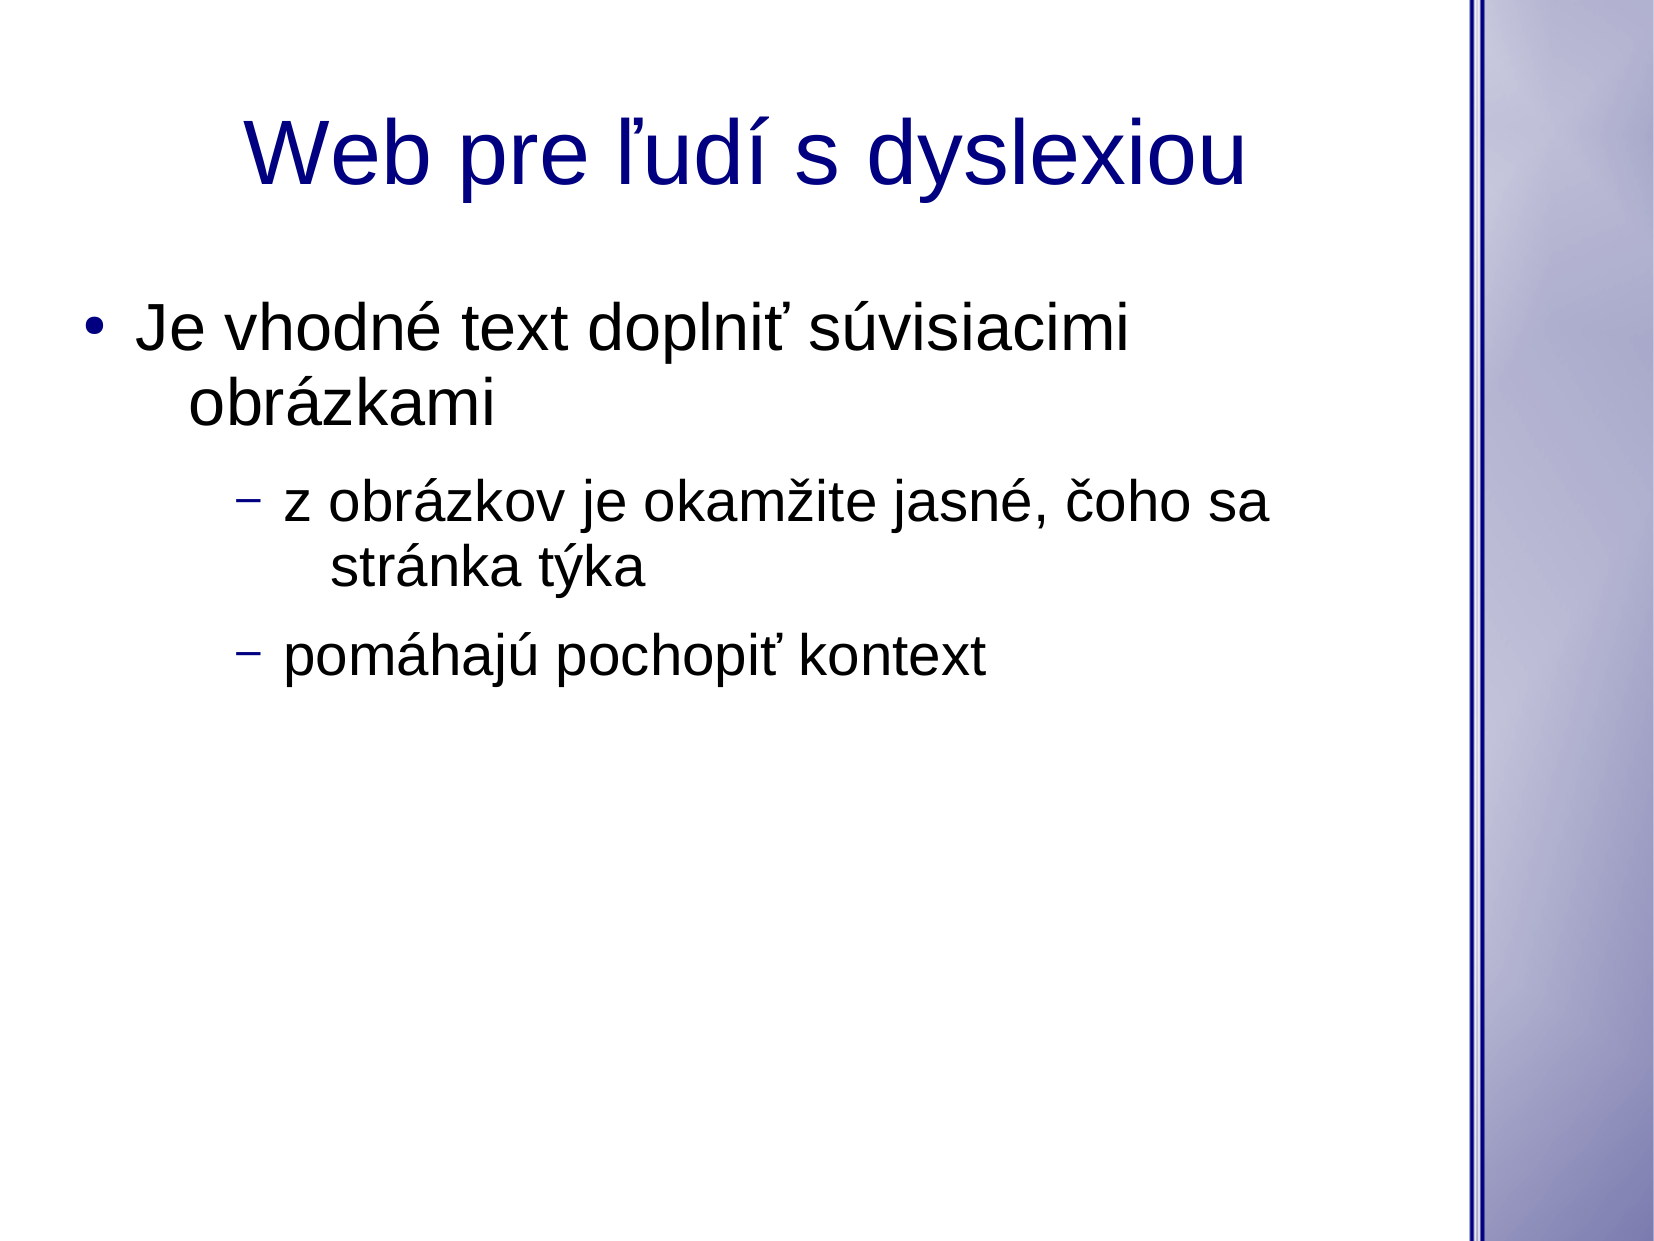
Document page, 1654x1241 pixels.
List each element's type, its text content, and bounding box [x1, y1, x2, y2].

title Web pre ľudí s dyslexiou [47, 56, 1447, 250]
picture [0, 0, 1654, 1241]
list Je vhodné text doplniť súvisiacimi obrázkami z obrázkov je okamžite jasné, čoho sa stránka týka pomáhajú pochopiť kontext [47, 290, 1447, 1094]
